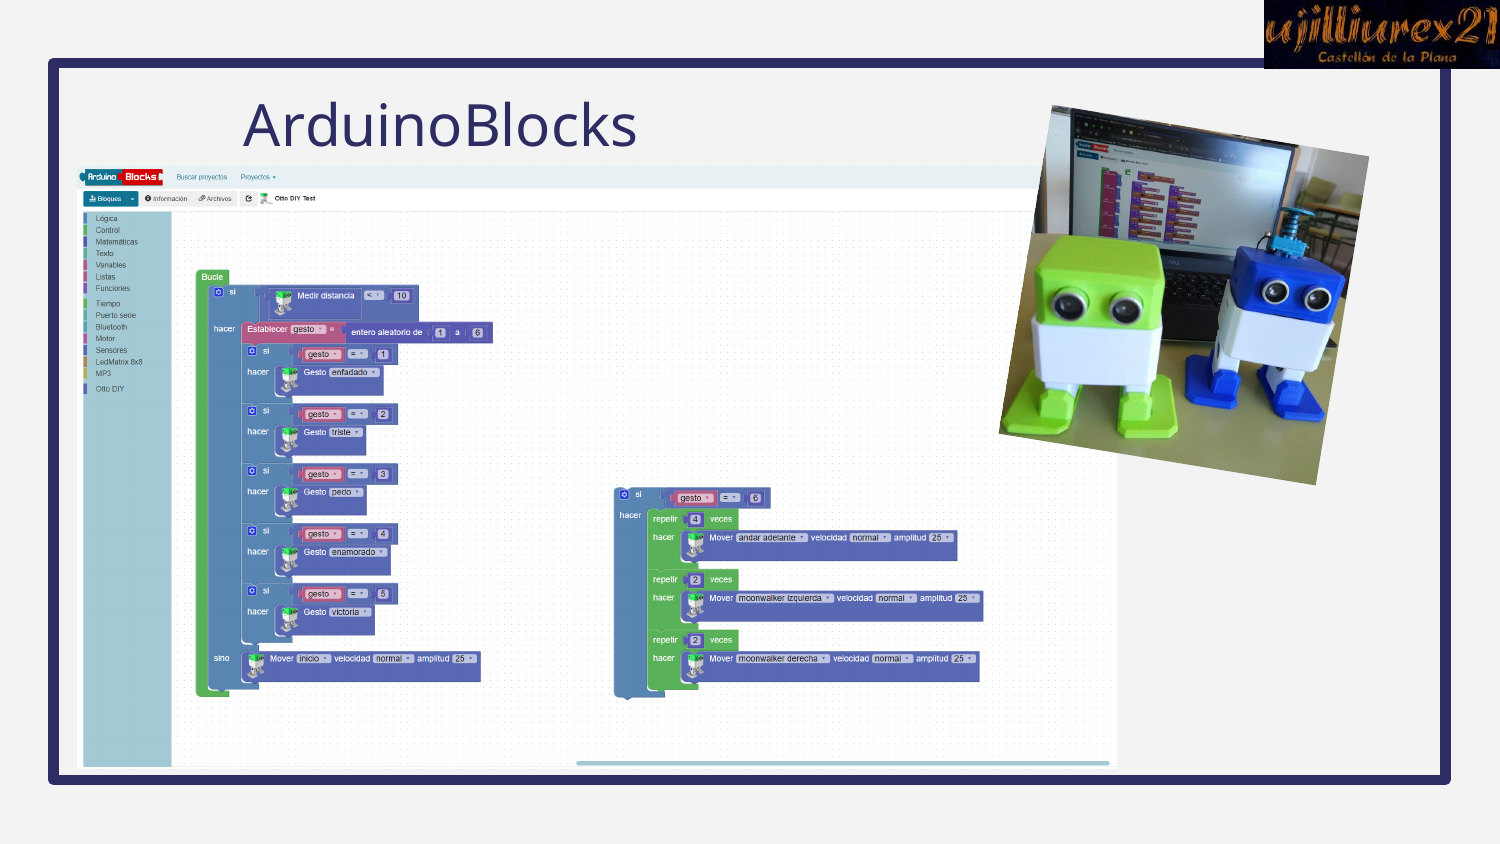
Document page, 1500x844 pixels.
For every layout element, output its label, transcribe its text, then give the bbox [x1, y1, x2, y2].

picture [77, 104, 1370, 770]
picture [1264, 0, 1500, 69]
title ArduinoBlocks [228, 72, 1419, 167]
